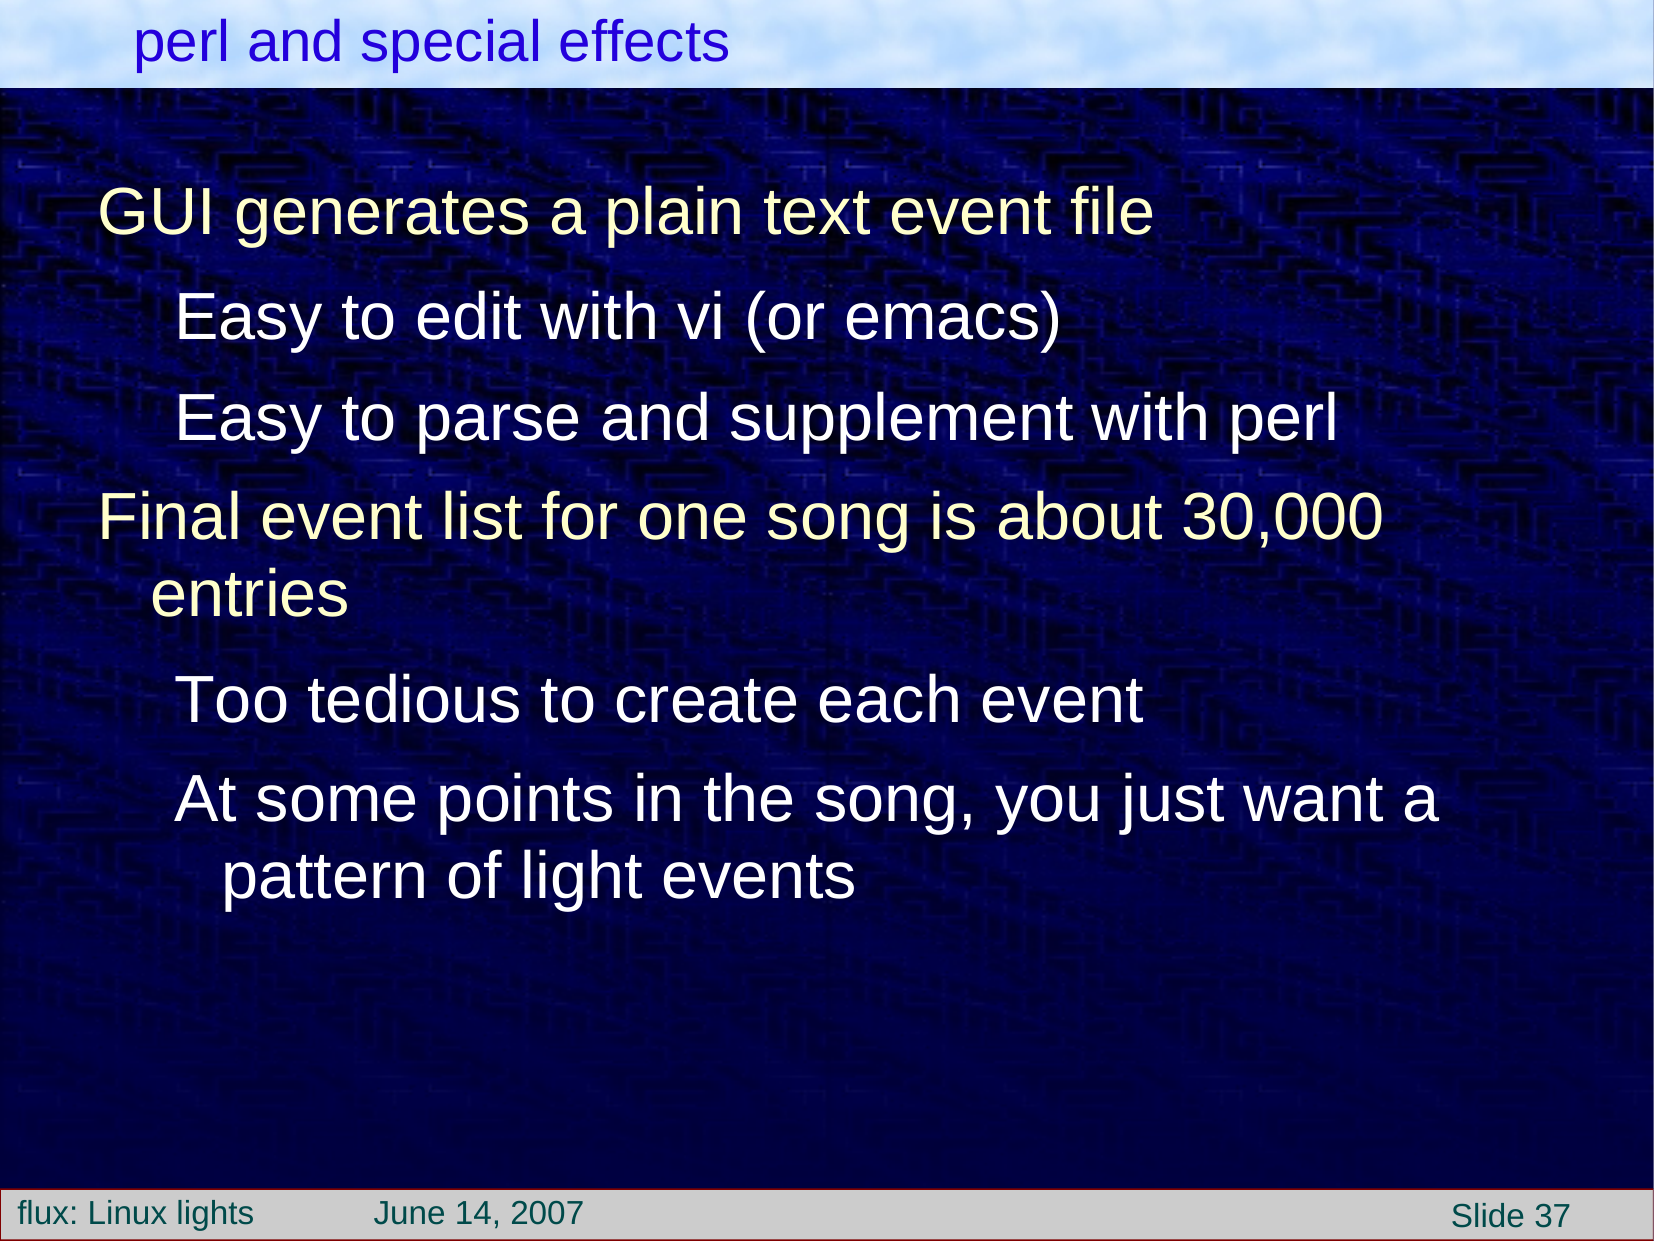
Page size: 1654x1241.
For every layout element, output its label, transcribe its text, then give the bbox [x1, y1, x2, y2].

text_box flux: Linux lights June 14, 2007 [2, 1186, 713, 1241]
list GUI generates a plain text event file Easy to edit with vi (or emacs) Easy to parse and supplement with perl Final event list for one song is about 30,000 entries Too tedious to create each event At some points in the song, you just want a pattern of light events [79, 172, 1568, 976]
text_box Slide <number> [1436, 1189, 1654, 1241]
text_box perl and special effects [0, 0, 1654, 88]
picture [0, 88, 1654, 1189]
text_box [713, 1189, 1436, 1241]
